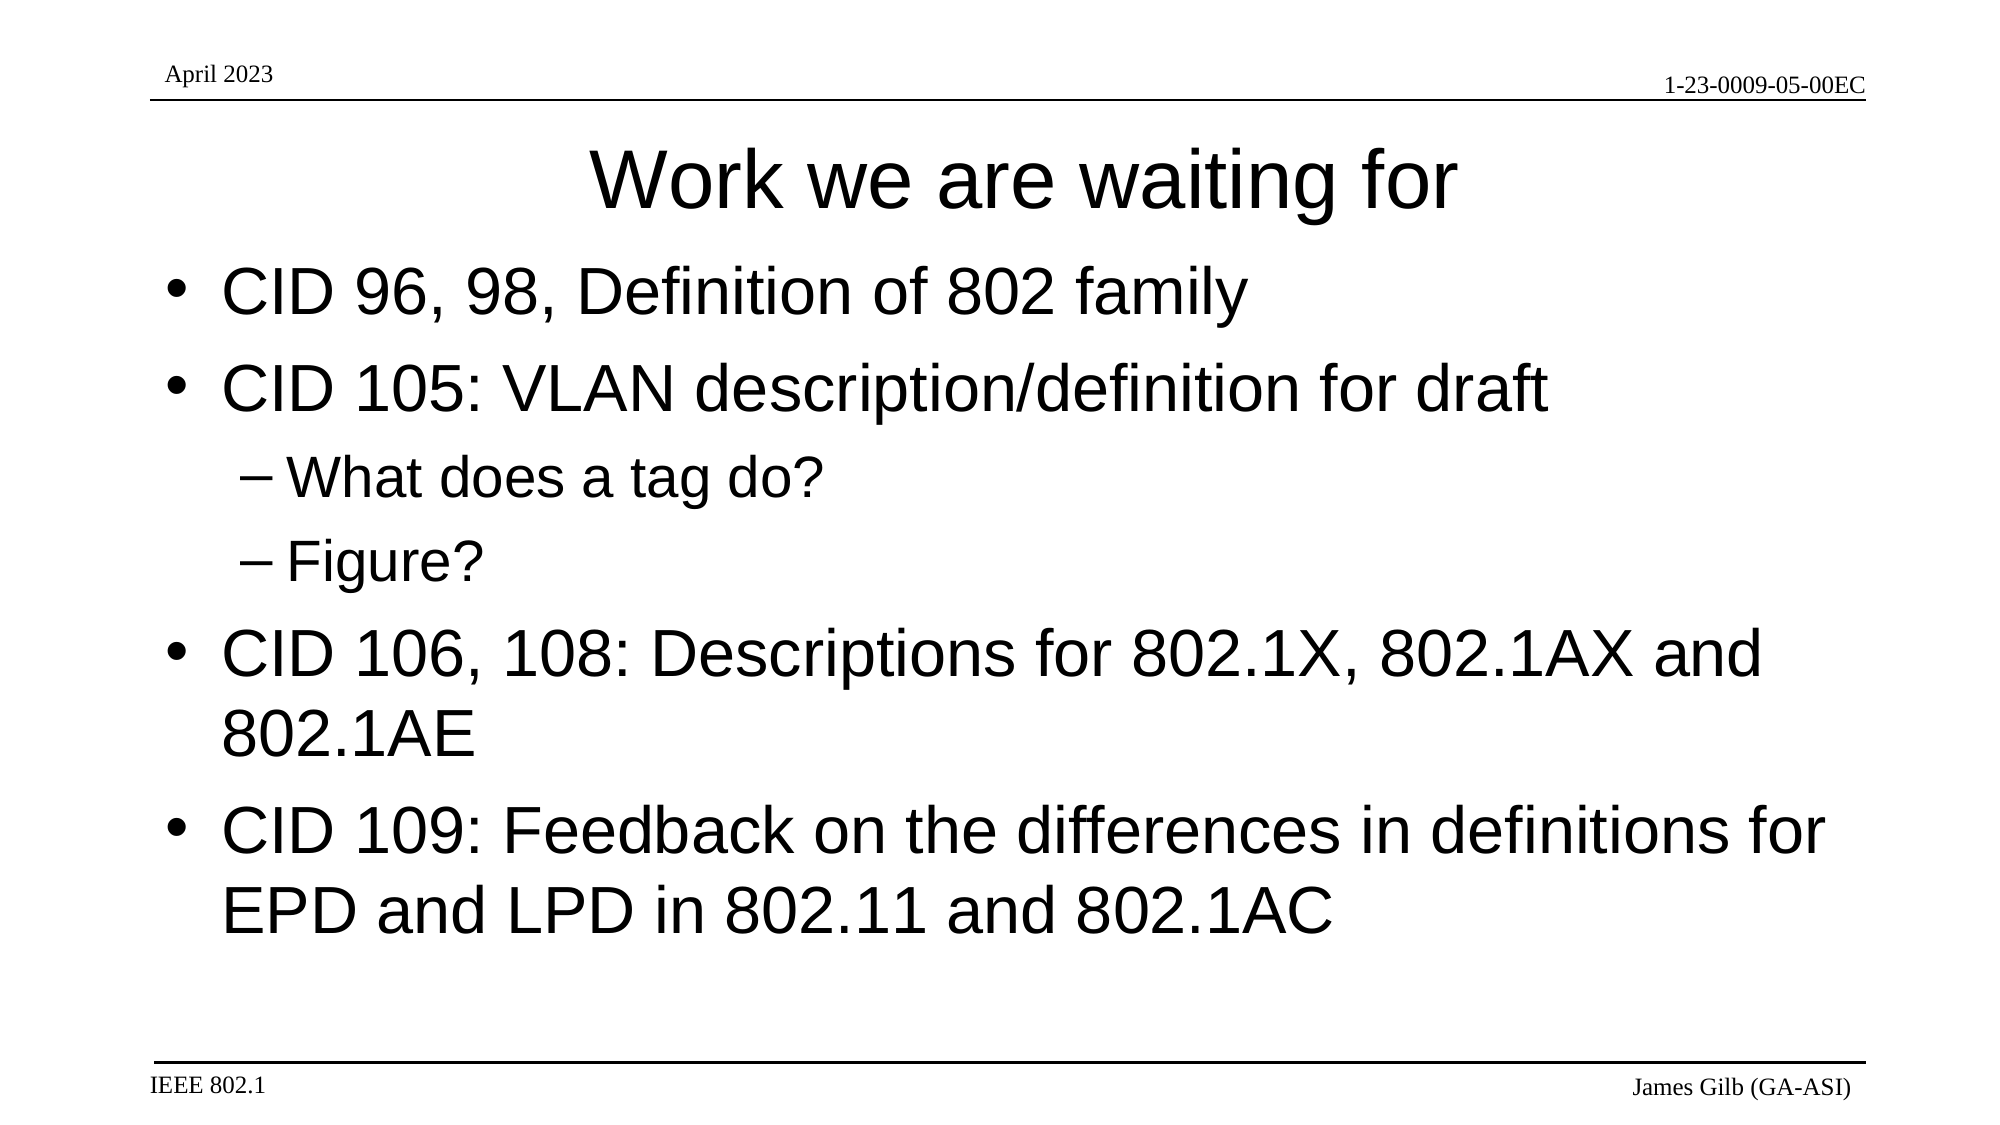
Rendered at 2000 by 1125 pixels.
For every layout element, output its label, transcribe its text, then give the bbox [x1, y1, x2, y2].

list CID 96, 98, Definition of 802 family CID 105: VLAN description/definition for draft What does a tag do? Figure? CID 106, 108: Descriptions for 802.1X, 802.1AX and 802.1AE CID 109: Feedback on the differences in definitions for EPD and LPD in 802.11 and 802.1AC [149, 239, 1900, 1051]
title Work we are waiting for [149, 112, 1900, 238]
